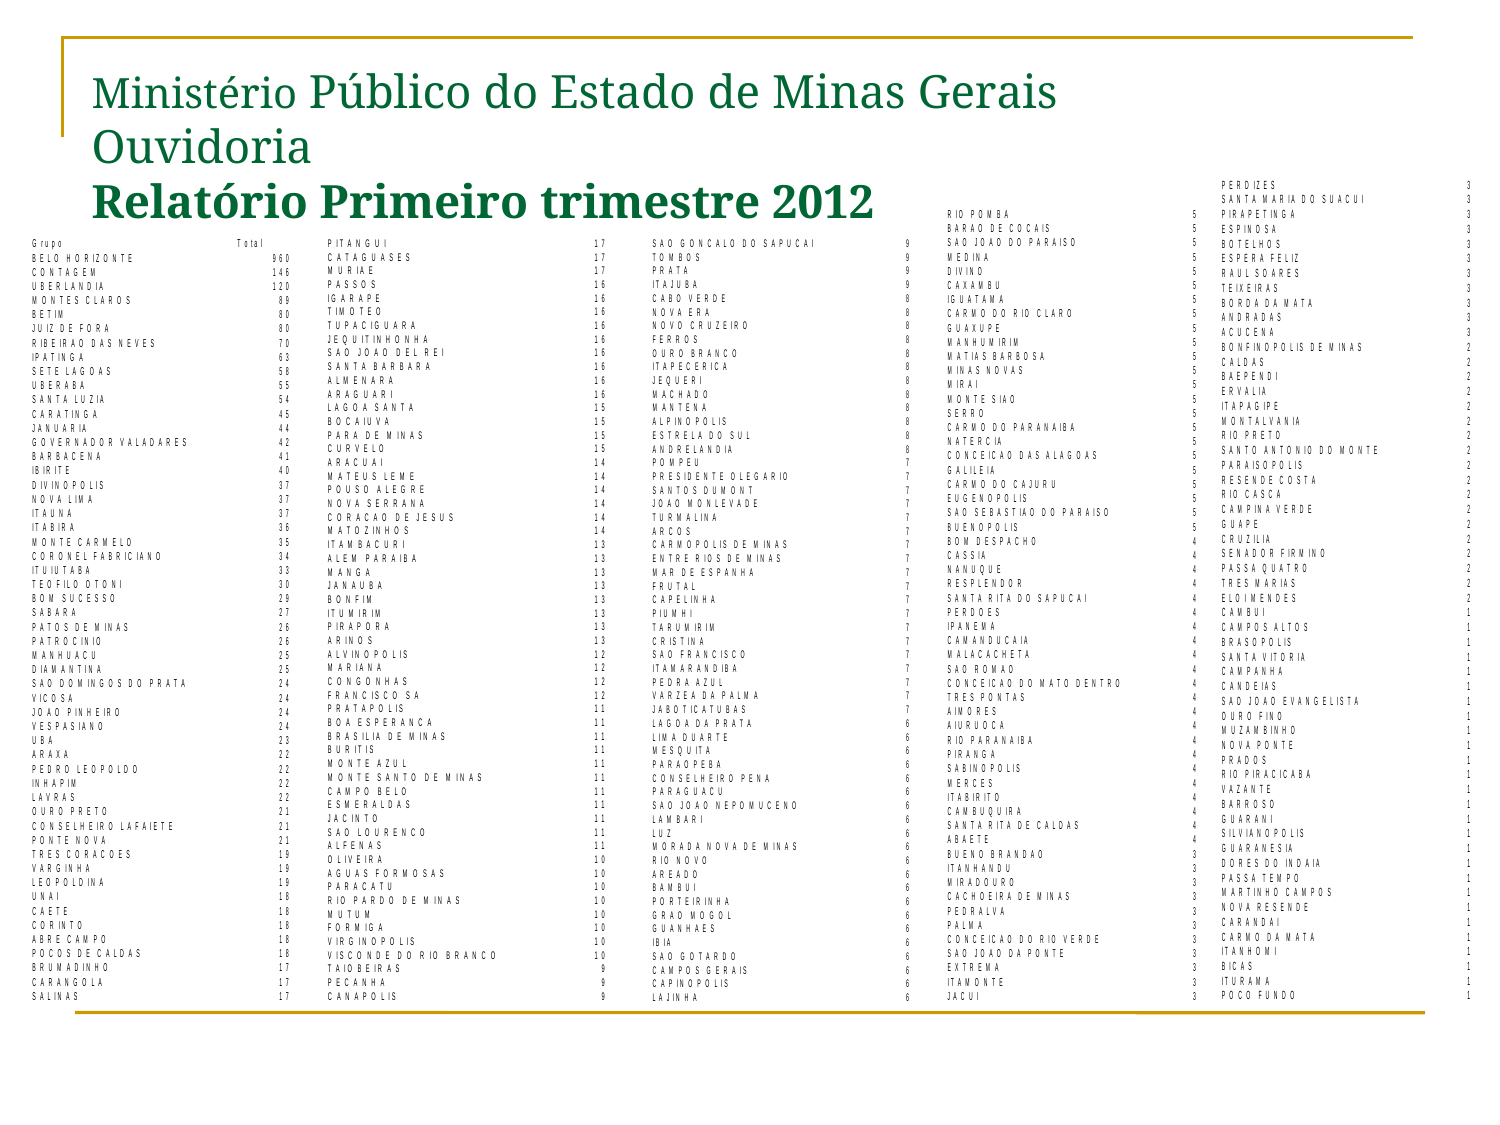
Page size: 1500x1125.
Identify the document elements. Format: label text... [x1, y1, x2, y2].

chart [324, 236, 612, 1004]
chart [1219, 177, 1477, 1004]
text_box Ministério Público do Estado de Minas Gerais Ouvidoria Relatório Primeiro trimestre 2012 [76, 0, 1427, 188]
chart [649, 236, 916, 1006]
chart [944, 206, 1203, 1004]
chart [29, 236, 296, 1004]
